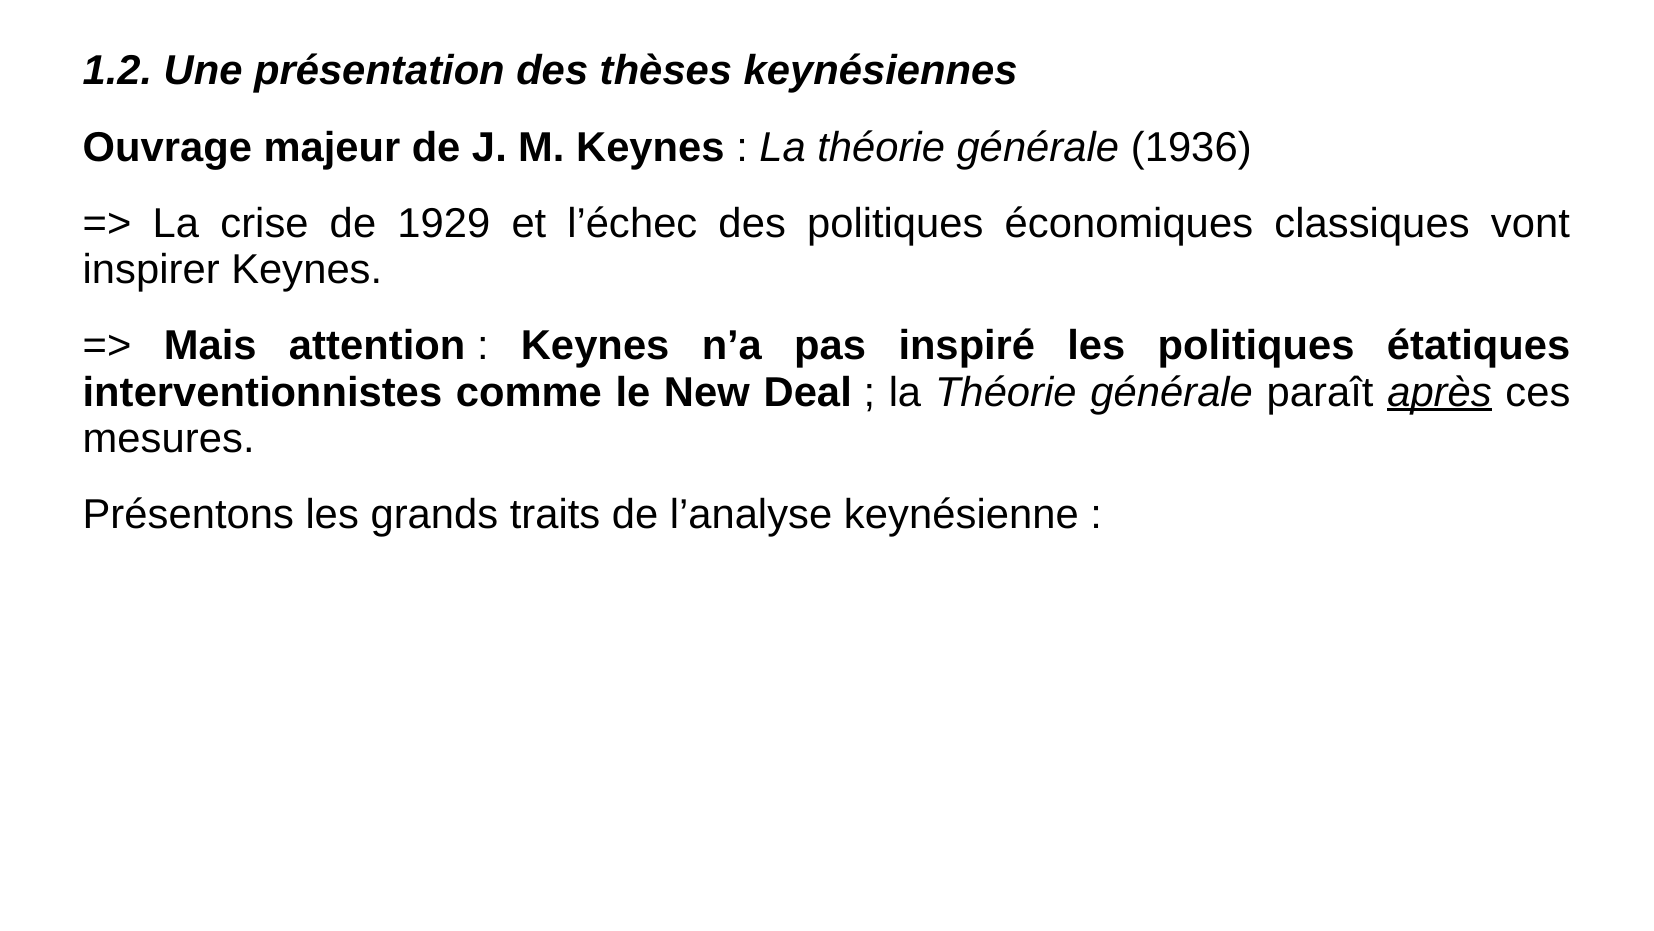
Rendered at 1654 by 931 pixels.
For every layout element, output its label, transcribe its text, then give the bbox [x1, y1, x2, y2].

list 1.2. Une présentation des thèses keynésiennes Ouvrage majeur de J. M. Keynes : La théorie générale (1936) => La crise de 1929 et l’échec des politiques économiques classiques vont inspirer Keynes. => Mais attention : Keynes n’a pas inspiré les politiques étatiques interventionnistes comme le New Deal ; la Théorie générale paraît après ces mesures. Présentons les grands traits de l’analyse keynésienne : [82, 47, 1571, 886]
